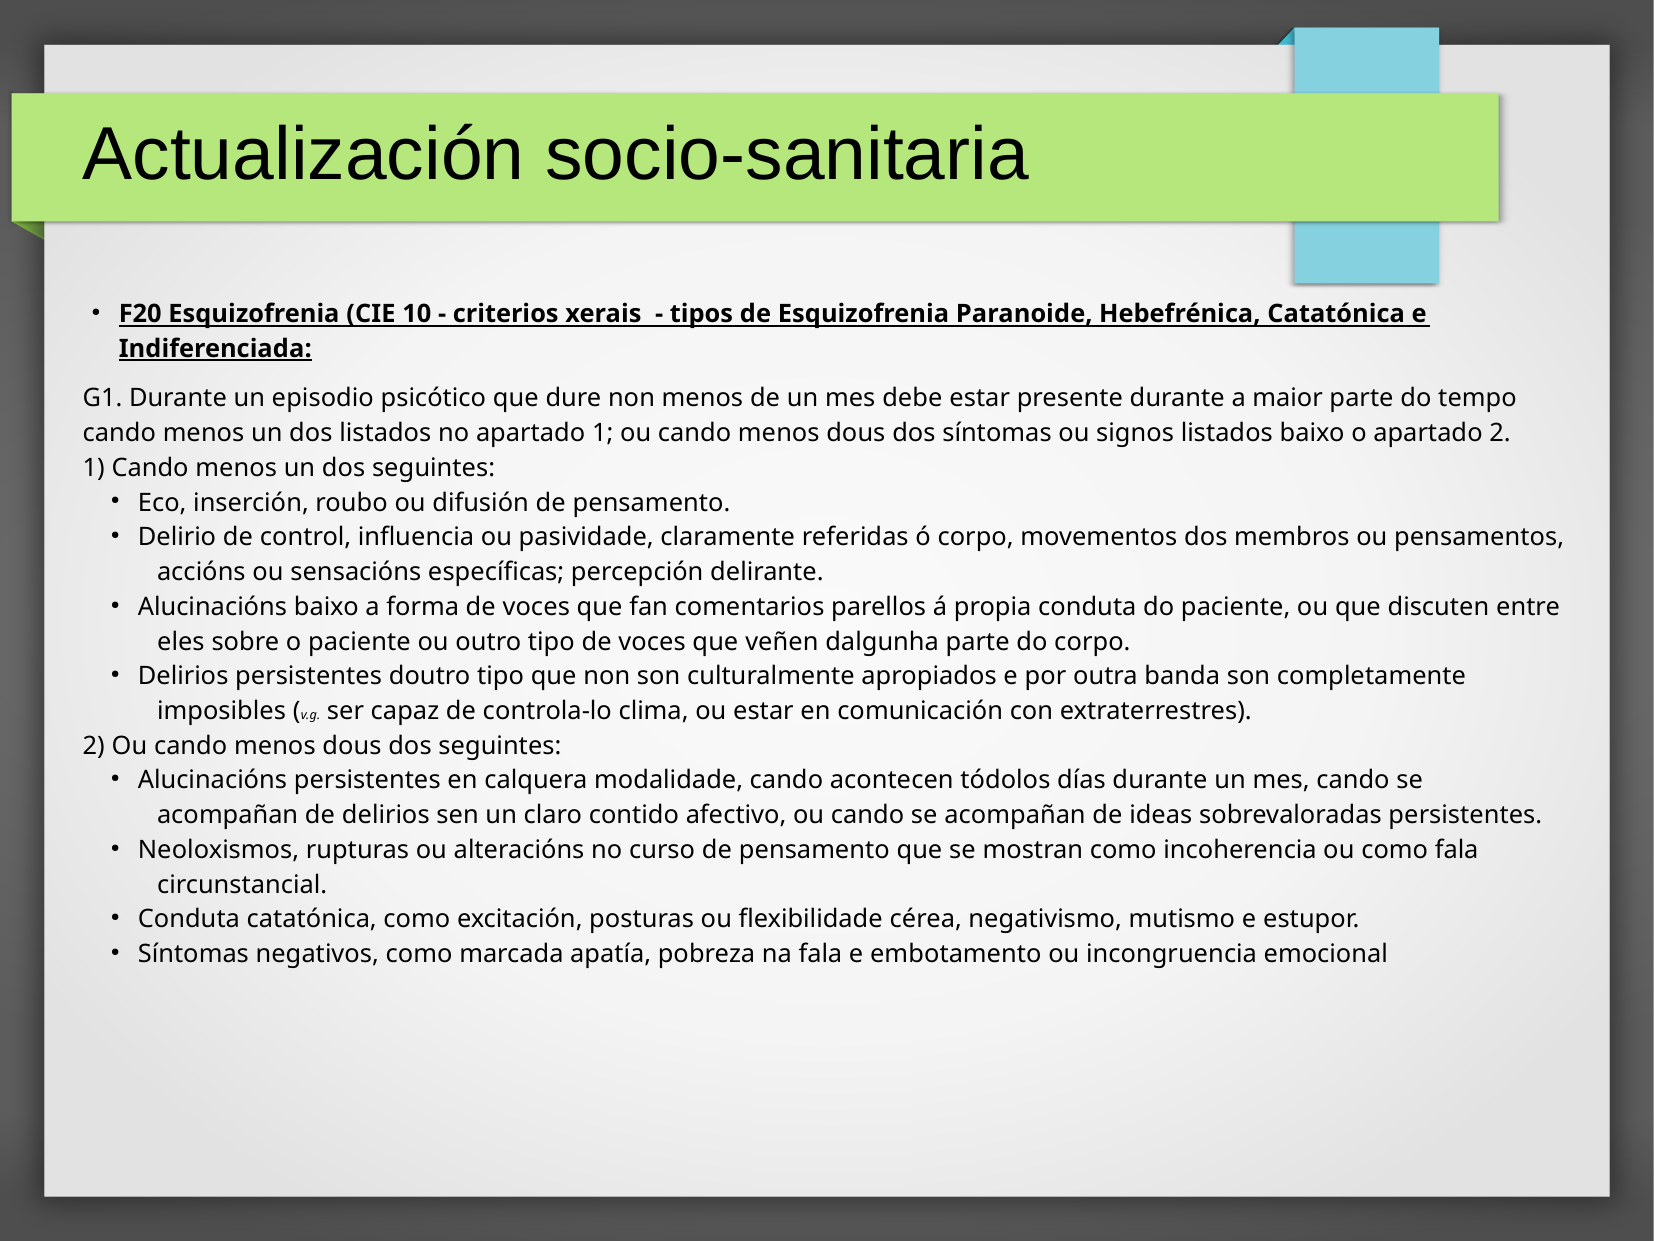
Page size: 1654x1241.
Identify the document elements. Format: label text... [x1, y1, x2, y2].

picture [0, 0, 1654, 1241]
list F20 Esquizofrenia (CIE 10 - criterios xerais - tipos de Esquizofrenia Paranoide, Hebefrénica, Catatónica e Indiferenciada: G1. Durante un episodio psicótico que dure non menos de un mes debe estar presente durante a maior parte do tempo cando menos un dos listados no apartado 1; ou cando menos dous dos síntomas ou signos listados baixo o apartado 2. 1) Cando menos un dos seguintes: Eco, inserción, roubo ou difusión de pensamento. Delirio de control, influencia ou pasividade, claramente referidas ó corpo, movementos dos membros ou pensamentos, accións ou sensacións específicas; percepción delirante. Alucinacións baixo a forma de voces que fan comentarios parellos á propia conduta do paciente, ou que discuten entre eles sobre o paciente ou outro tipo de voces que veñen dalgunha parte do corpo. Delirios persistentes doutro tipo que non son culturalmente apropiados e por outra banda son completamente imposibles (v.g. ser capaz de controla-lo clima, ou estar en comunicación con extraterrestres). 2) Ou cando menos dous dos seguintes: Alucinacións persistentes en calquera modalidade, cando acontecen tódolos días durante un mes, cando se acompañan de delirios sen un claro contido afectivo, ou cando se acompañan de ideas sobrevaloradas persistentes. Neoloxismos, rupturas ou alteracións no curso de pensamento que se mostran como incoherencia ou como fala circunstancial. Conduta catatónica, como excitación, posturas ou flexibilidade cérea, negativismo, mutismo e estupor. Síntomas negativos, como marcada apatía, pobreza na fala e embotamento ou incongruencia emocional [82, 295, 1571, 1015]
title Actualización socio-sanitaria [82, 94, 1264, 213]
